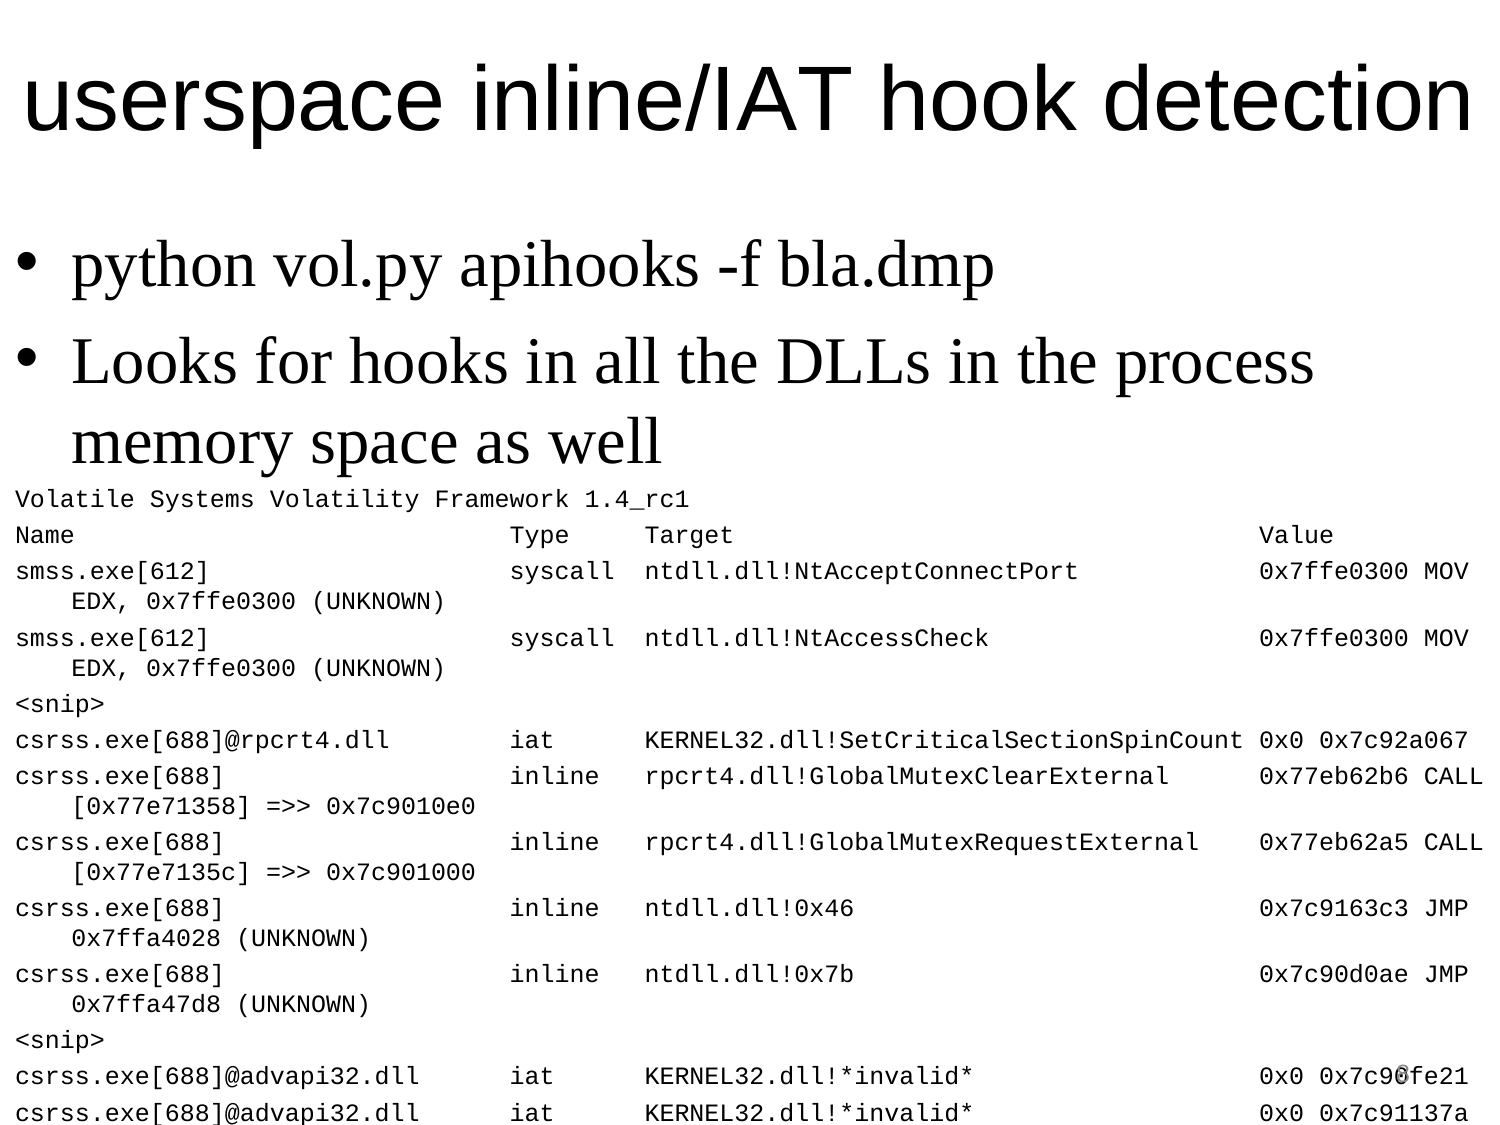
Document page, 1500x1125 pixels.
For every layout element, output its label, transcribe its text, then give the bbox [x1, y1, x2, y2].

text_box <number> [1074, 1042, 1426, 1103]
title userspace inline/IAT hook detection [0, 0, 1500, 188]
list python vol.py apihooks -f bla.dmp Looks for hooks in all the DLLs in the process memory space as well Volatile Systems Volatility Framework 1.4_rc1 Name Type Target Value smss.exe[612] syscall ntdll.dll!NtAcceptConnectPort 0x7ffe0300 MOV EDX, 0x7ffe0300 (UNKNOWN) smss.exe[612] syscall ntdll.dll!NtAccessCheck 0x7ffe0300 MOV EDX, 0x7ffe0300 (UNKNOWN) <snip> csrss.exe[688]@rpcrt4.dll iat KERNEL32.dll!SetCriticalSectionSpinCount 0x0 0x7c92a067 csrss.exe[688] inline rpcrt4.dll!GlobalMutexClearExternal 0x77eb62b6 CALL [0x77e71358] =>> 0x7c9010e0 csrss.exe[688] inline rpcrt4.dll!GlobalMutexRequestExternal 0x77eb62a5 CALL [0x77e7135c] =>> 0x7c901000 csrss.exe[688] inline ntdll.dll!0x46 0x7c9163c3 JMP 0x7ffa4028 (UNKNOWN) csrss.exe[688] inline ntdll.dll!0x7b 0x7c90d0ae JMP 0x7ffa47d8 (UNKNOWN) <snip> csrss.exe[688]@advapi32.dll iat KERNEL32.dll!*invalid* 0x0 0x7c90fe21 csrss.exe[688]@advapi32.dll iat KERNEL32.dll!*invalid* 0x0 0x7c91137a <snip> [0, 212, 1500, 1125]
